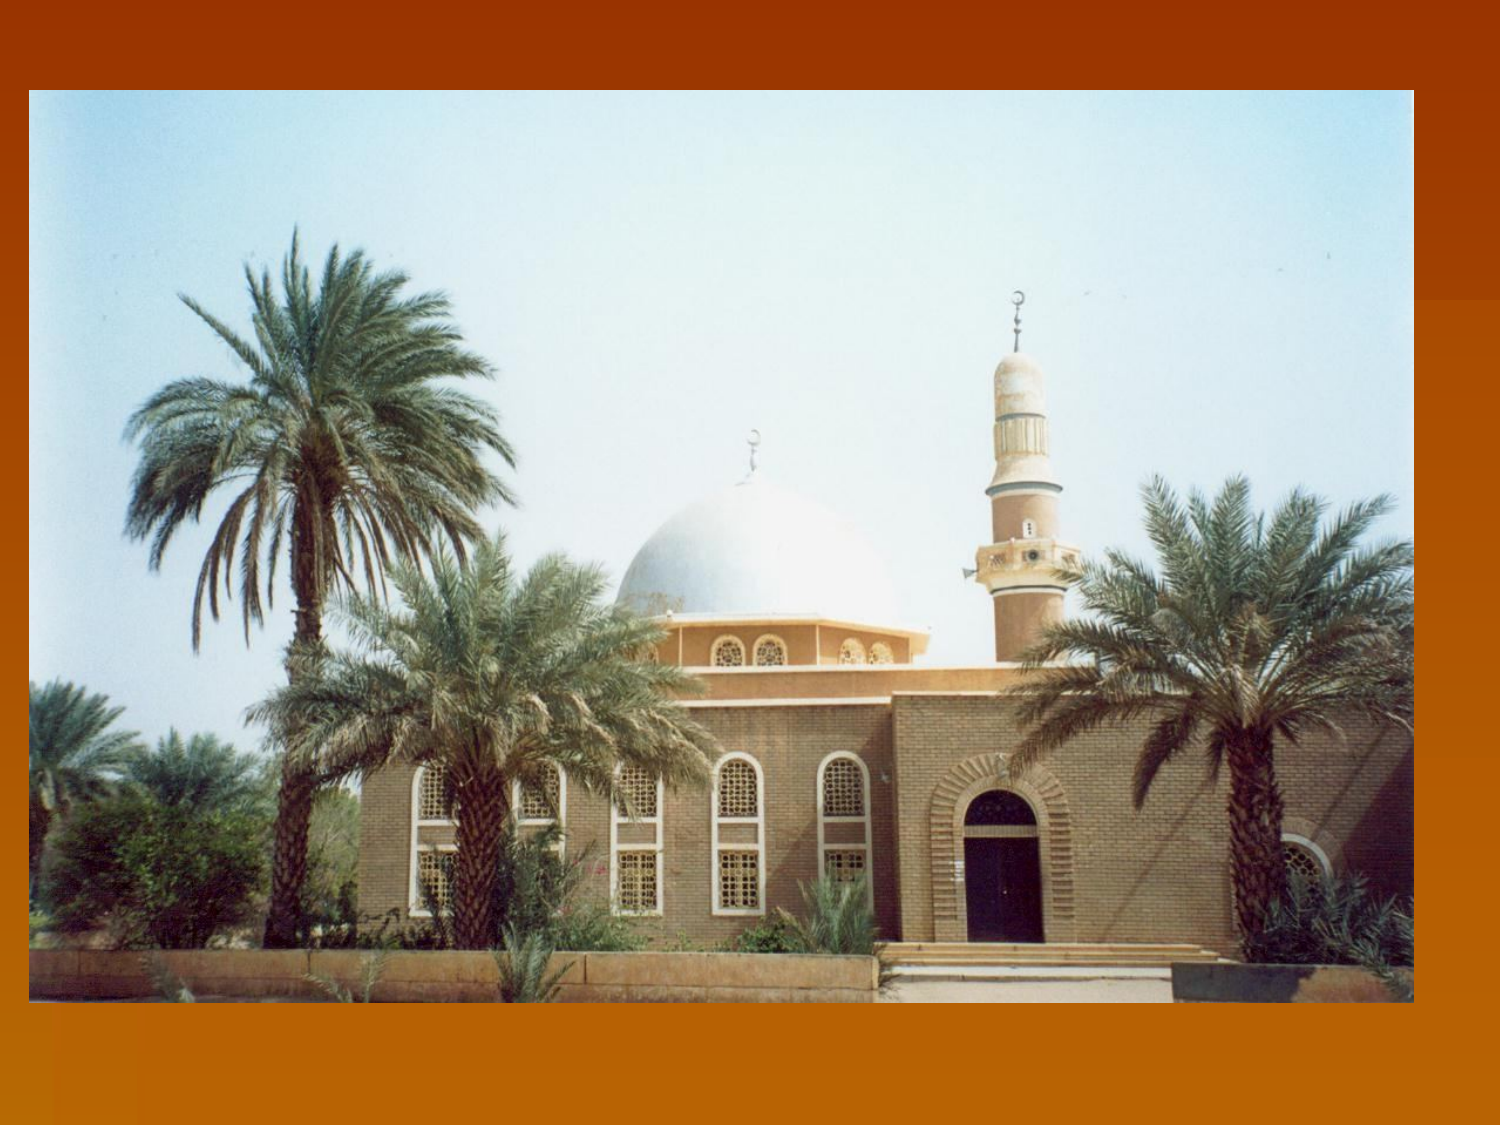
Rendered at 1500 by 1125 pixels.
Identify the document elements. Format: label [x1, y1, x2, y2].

picture [29, 90, 1414, 1003]
